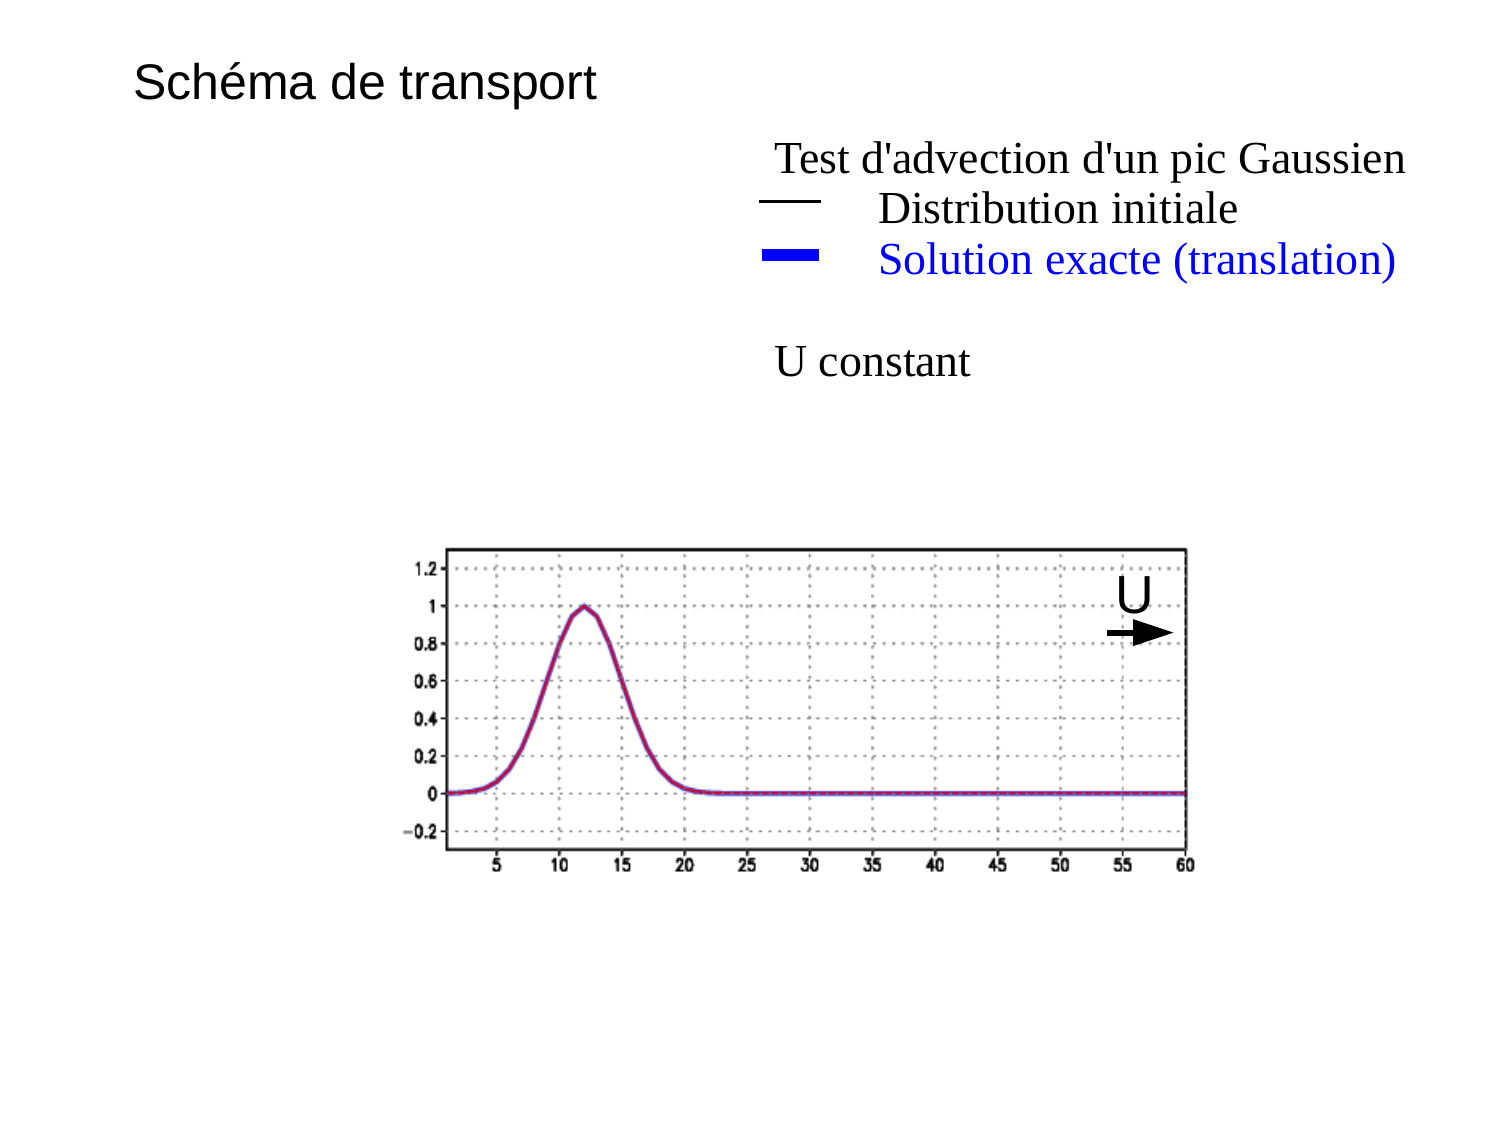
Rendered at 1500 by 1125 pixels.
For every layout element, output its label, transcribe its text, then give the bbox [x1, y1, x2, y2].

text_box U [1100, 557, 1210, 648]
text_box Test d'advection d'un pic Gaussien Distribution initiale Solution exacte (translation) U constant [759, 125, 1420, 457]
picture [388, 533, 1209, 889]
text_box Schéma de transport [118, 46, 932, 118]
